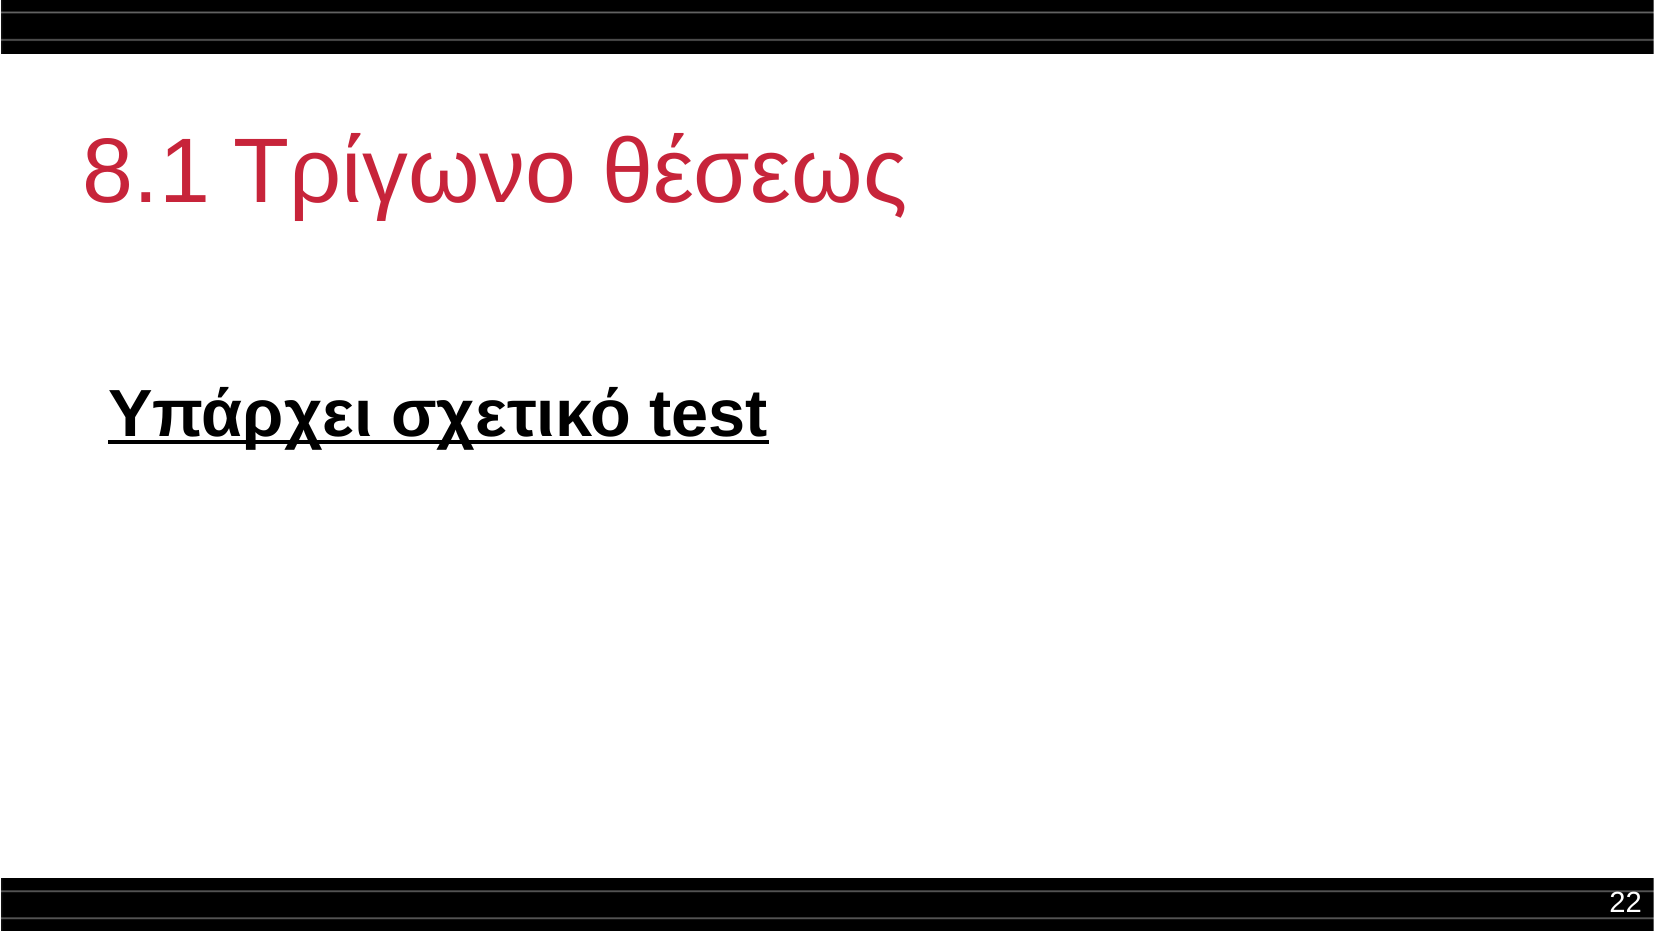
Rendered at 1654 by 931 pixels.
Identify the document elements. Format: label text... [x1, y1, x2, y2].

picture [1, 878, 1654, 931]
picture [1, 0, 1654, 54]
list Υπάρχει σχετικό test [37, 271, 1051, 758]
title 8.1 Τρίγωνο θέσεως [82, 92, 1571, 249]
